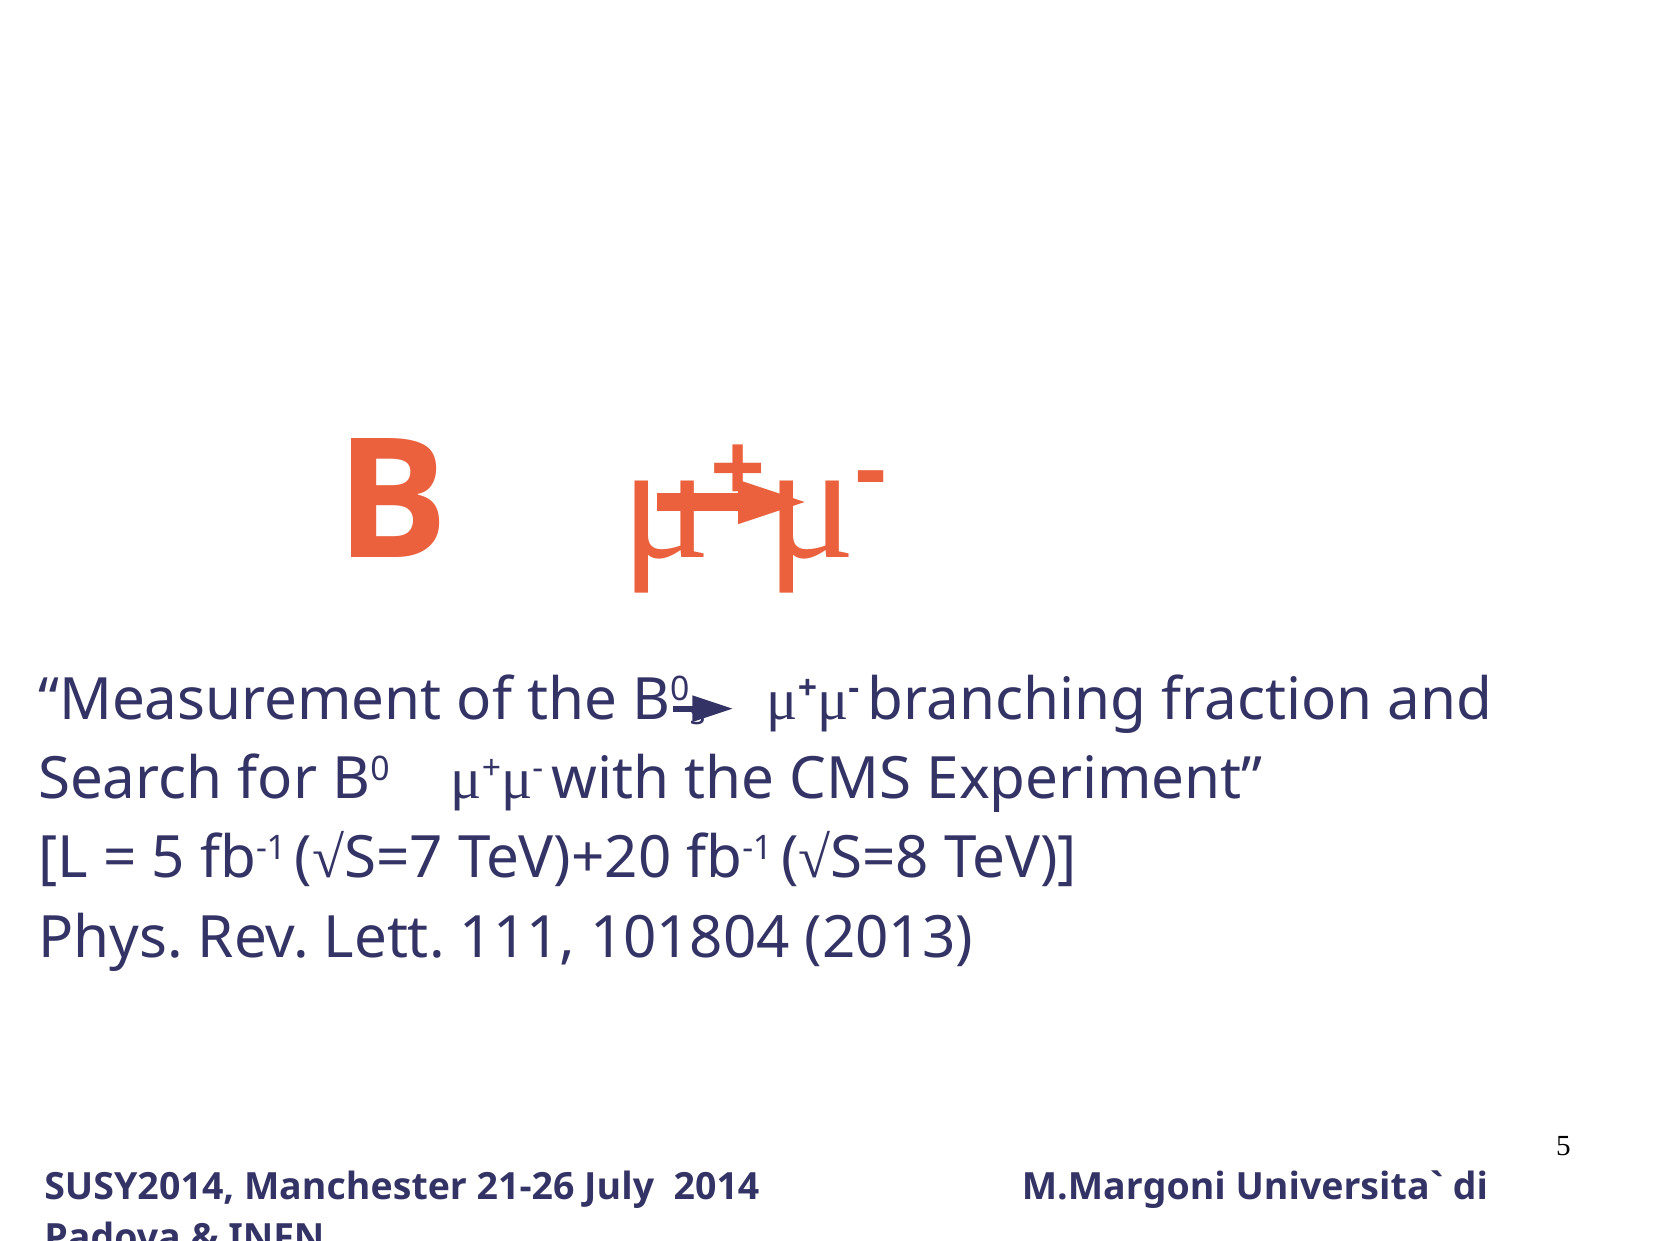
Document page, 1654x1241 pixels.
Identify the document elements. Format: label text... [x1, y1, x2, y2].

text_box SUSY2014, Manchester 21-26 July 2014 M.Margoni Universita` di Padova & INFN [29, 1151, 1625, 1225]
text_box “Measurement of the B0s μ+μ- branching fraction and Search for B0 μ+μ- with the CMS Experiment” [L = 5 fb-1 (√S=7 TeV)+20 fb-1 (√S=8 TeV)] Phys. Rev. Lett. 111, 101804 (2013) [23, 649, 1630, 1135]
text_box B μ+μ- [118, 372, 1595, 637]
